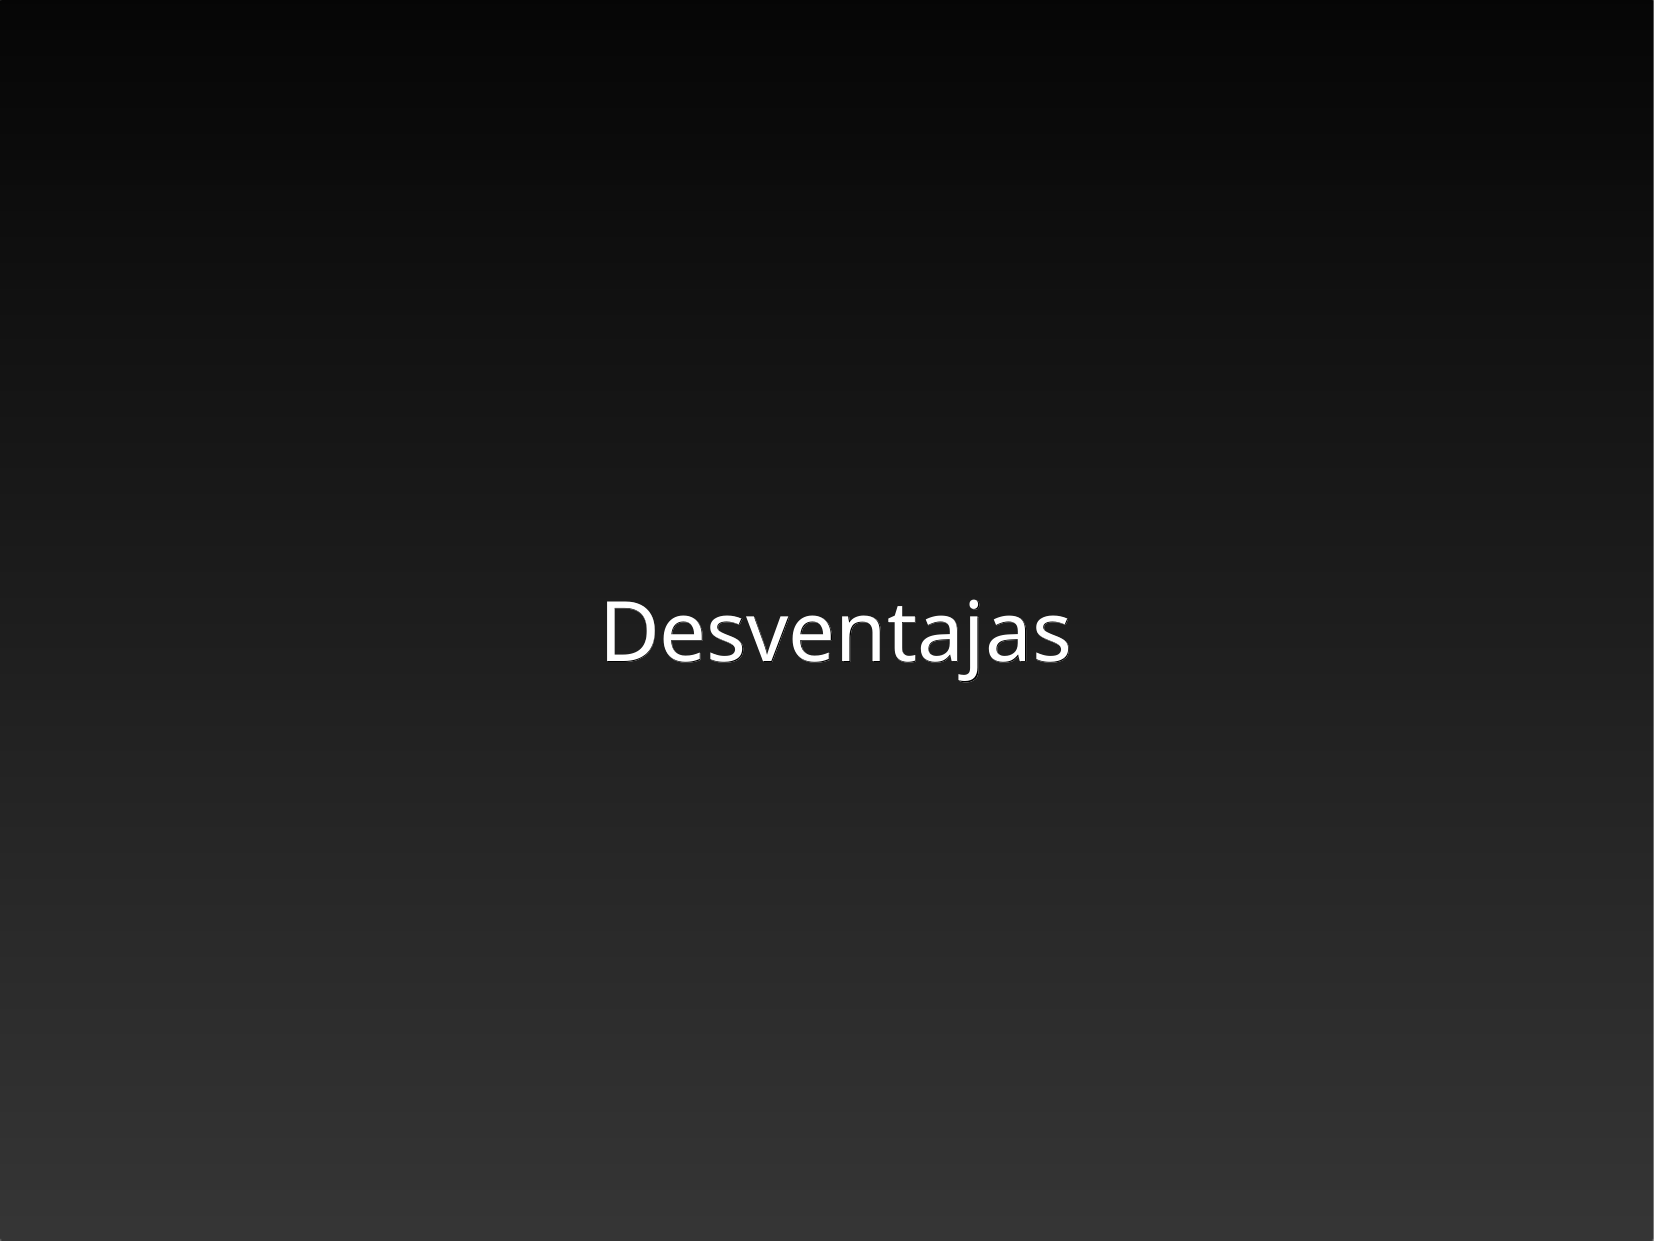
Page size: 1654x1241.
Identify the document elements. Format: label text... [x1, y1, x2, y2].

text_box Desventajas [584, 565, 1070, 675]
picture [0, 0, 1654, 1241]
